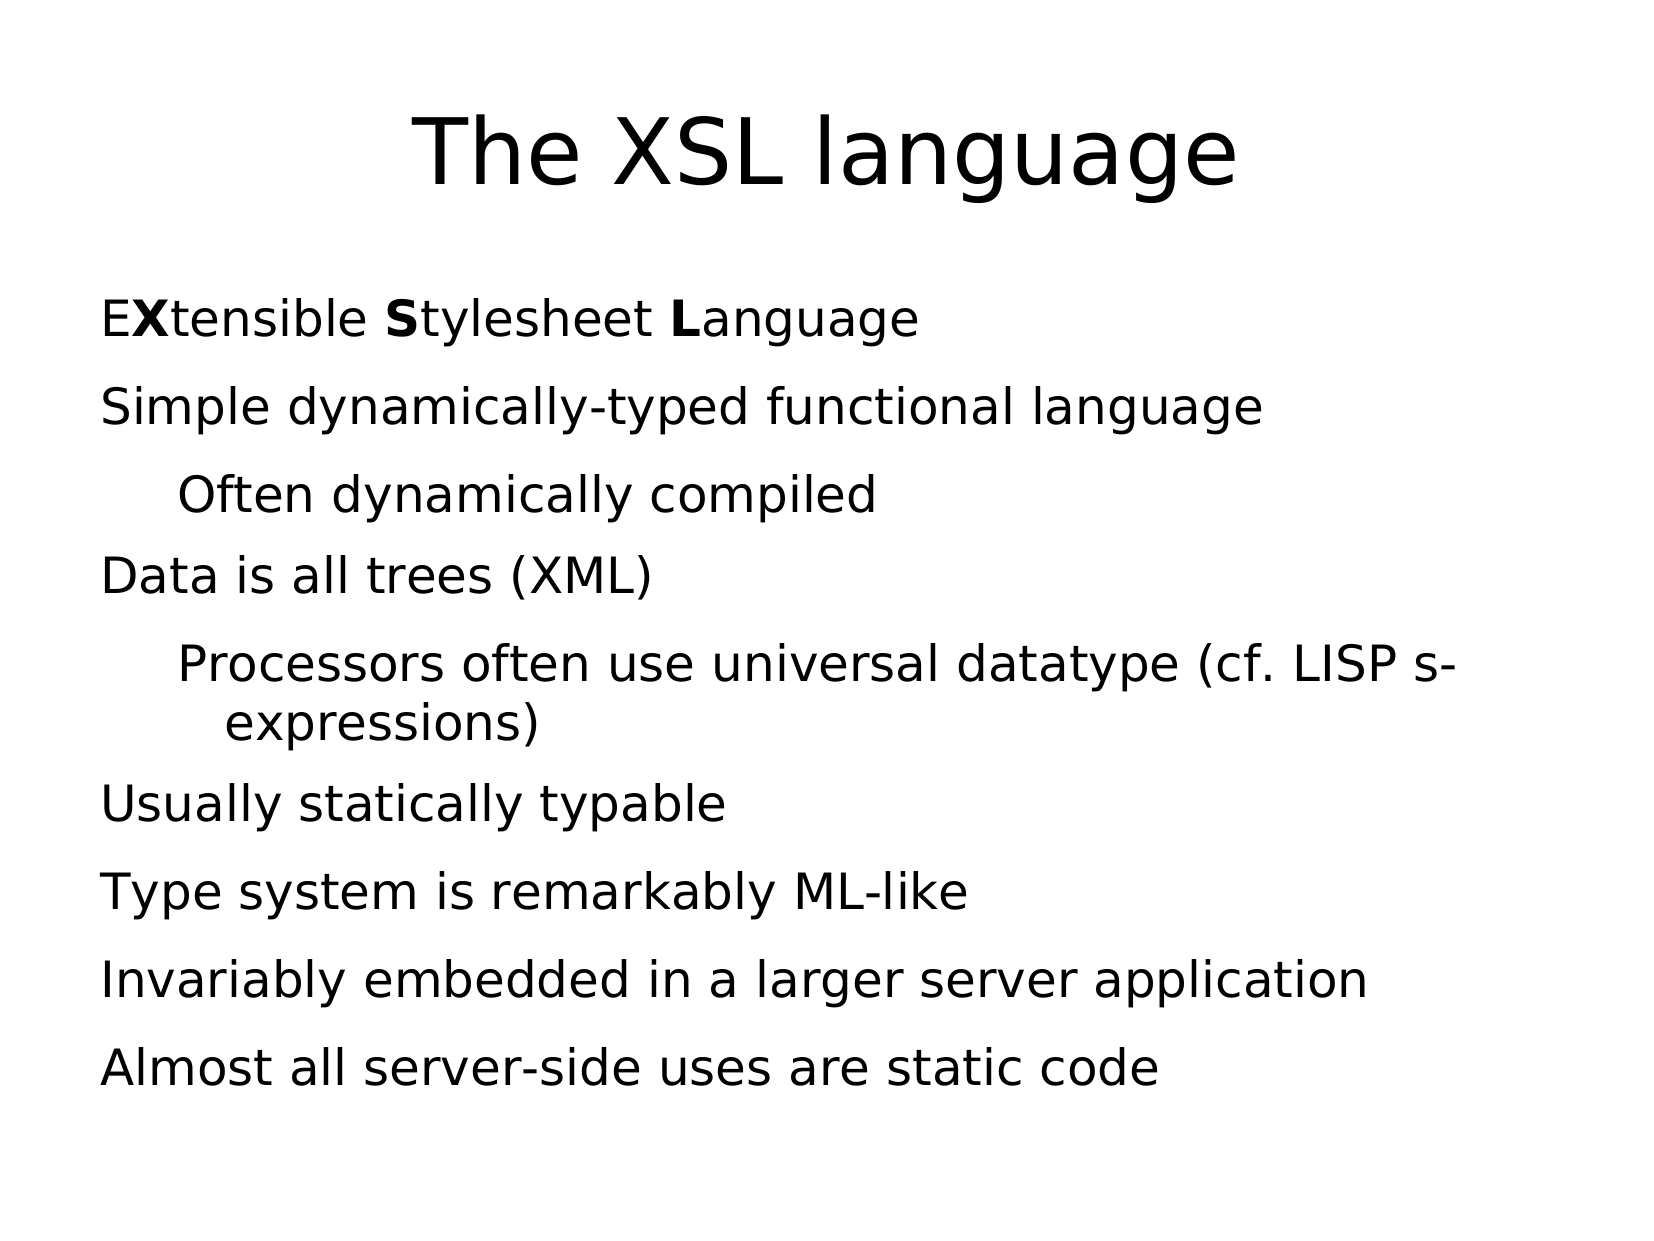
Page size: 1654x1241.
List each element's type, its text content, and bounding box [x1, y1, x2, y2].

list EXtensible Stylesheet Language Simple dynamically-typed functional language Often dynamically compiled Data is all trees (XML) Processors often use universal datatype (cf. LISP s-expressions) Usually statically typable Type system is remarkably ML-like Invariably embedded in a larger server application Almost all server-side uses are static code [82, 290, 1571, 1109]
title The XSL language [82, 49, 1571, 257]
